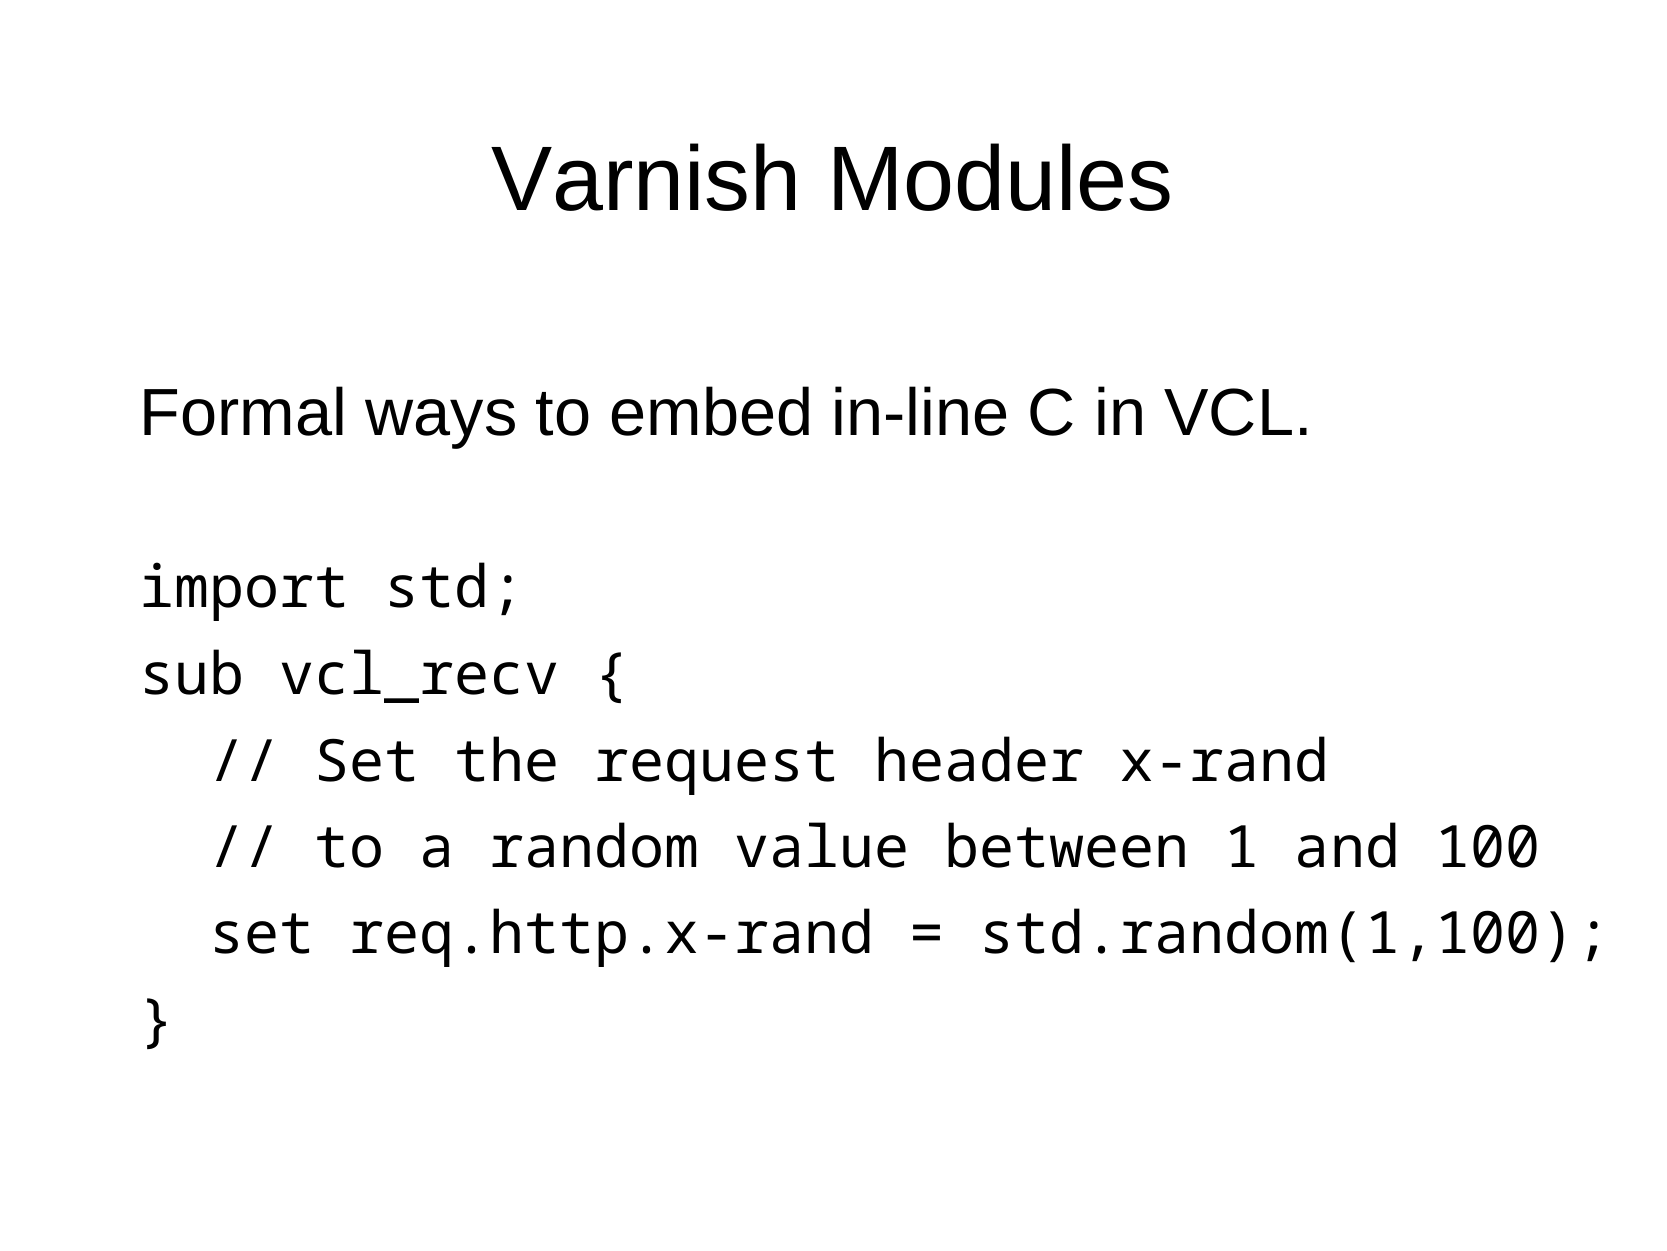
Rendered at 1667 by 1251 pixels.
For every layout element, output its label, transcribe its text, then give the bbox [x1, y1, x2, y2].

title Varnish Modules [124, 110, 1541, 319]
list Formal ways to embed in-line C in VCL. import std; sub vcl_recv { // Set the request header x-rand // to a random value between 1 and 100 set req.http.x-rand = std.random(1,100); } [124, 360, 1654, 1086]
